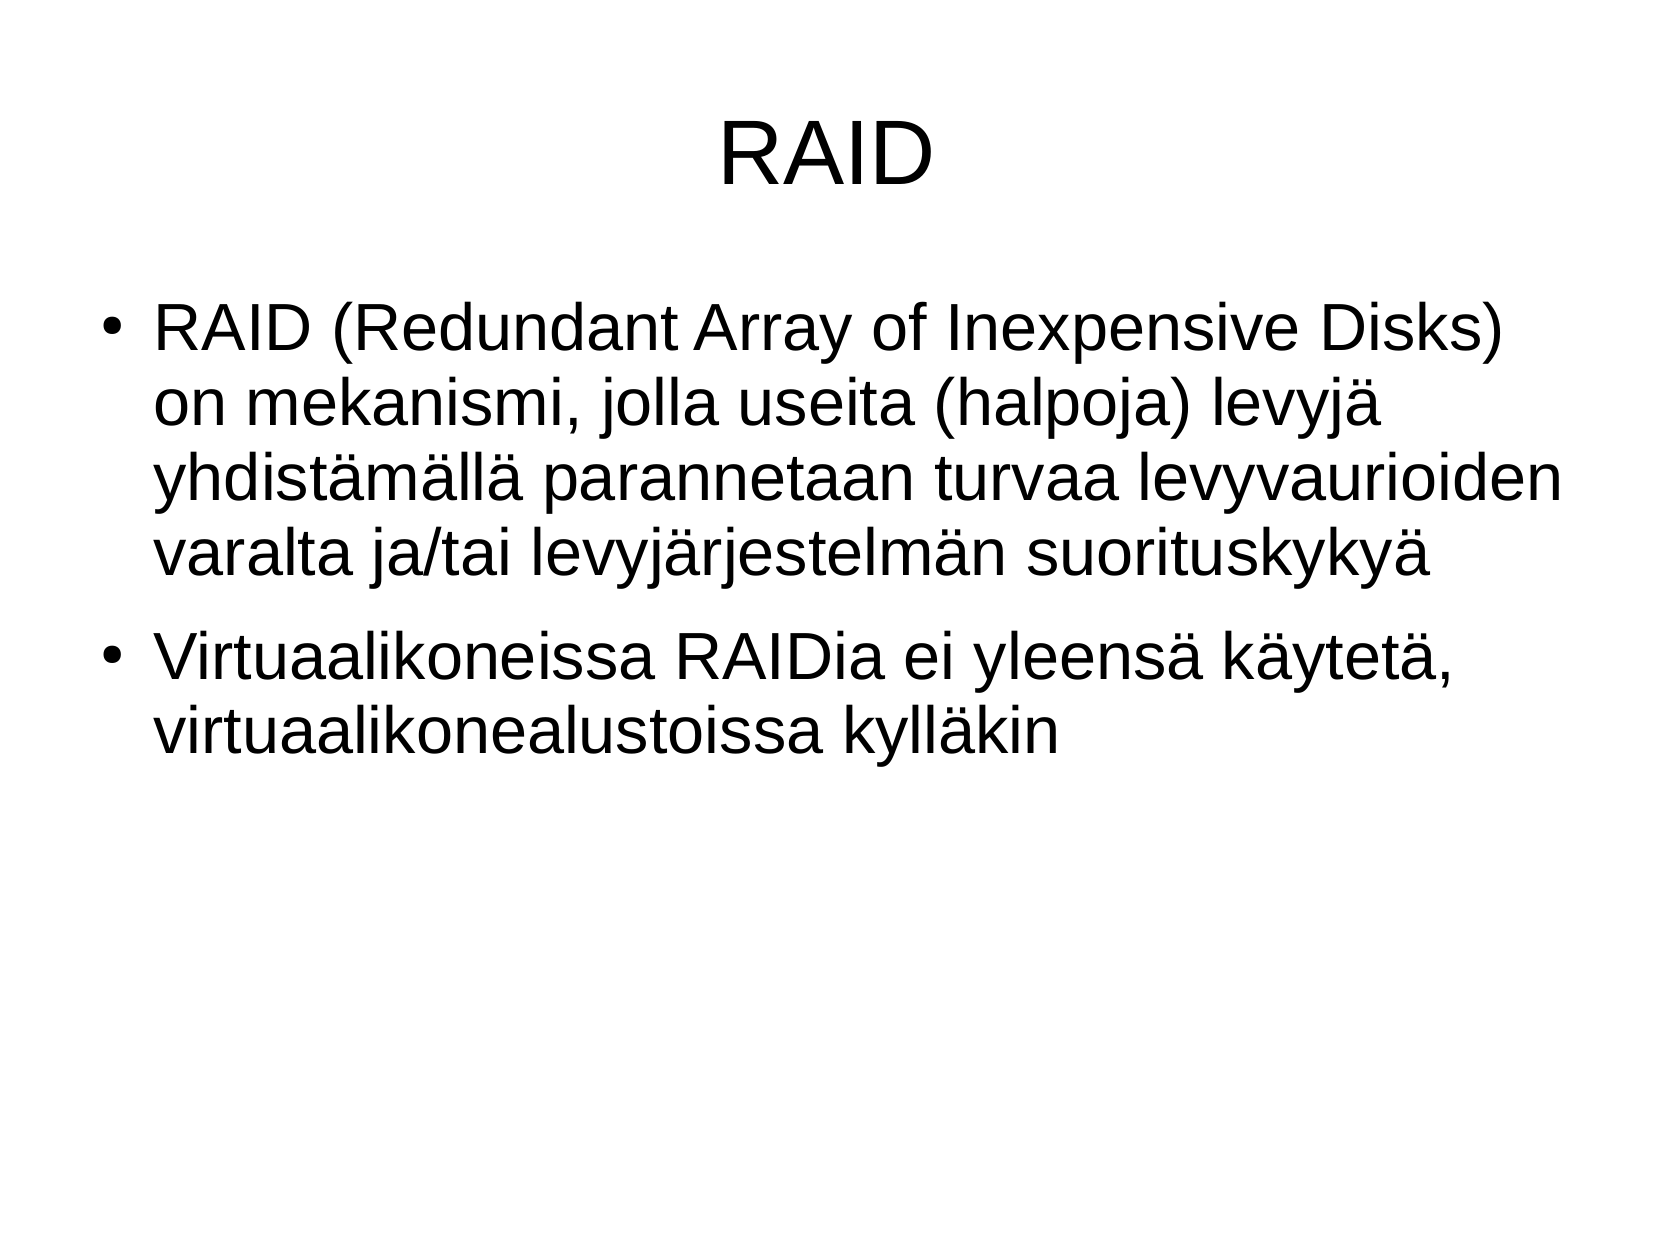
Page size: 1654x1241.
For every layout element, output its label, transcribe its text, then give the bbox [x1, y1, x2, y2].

title RAID [82, 49, 1571, 257]
list RAID (Redundant Array of Inexpensive Disks) on mekanismi, jolla useita (halpoja) levyjä yhdistämällä parannetaan turvaa levyvaurioiden varalta ja/tai levyjärjestelmän suorituskykyä Virtuaalikoneissa RAIDia ei yleensä käytetä, virtuaalikonealustoissa kylläkin [82, 290, 1571, 1010]
